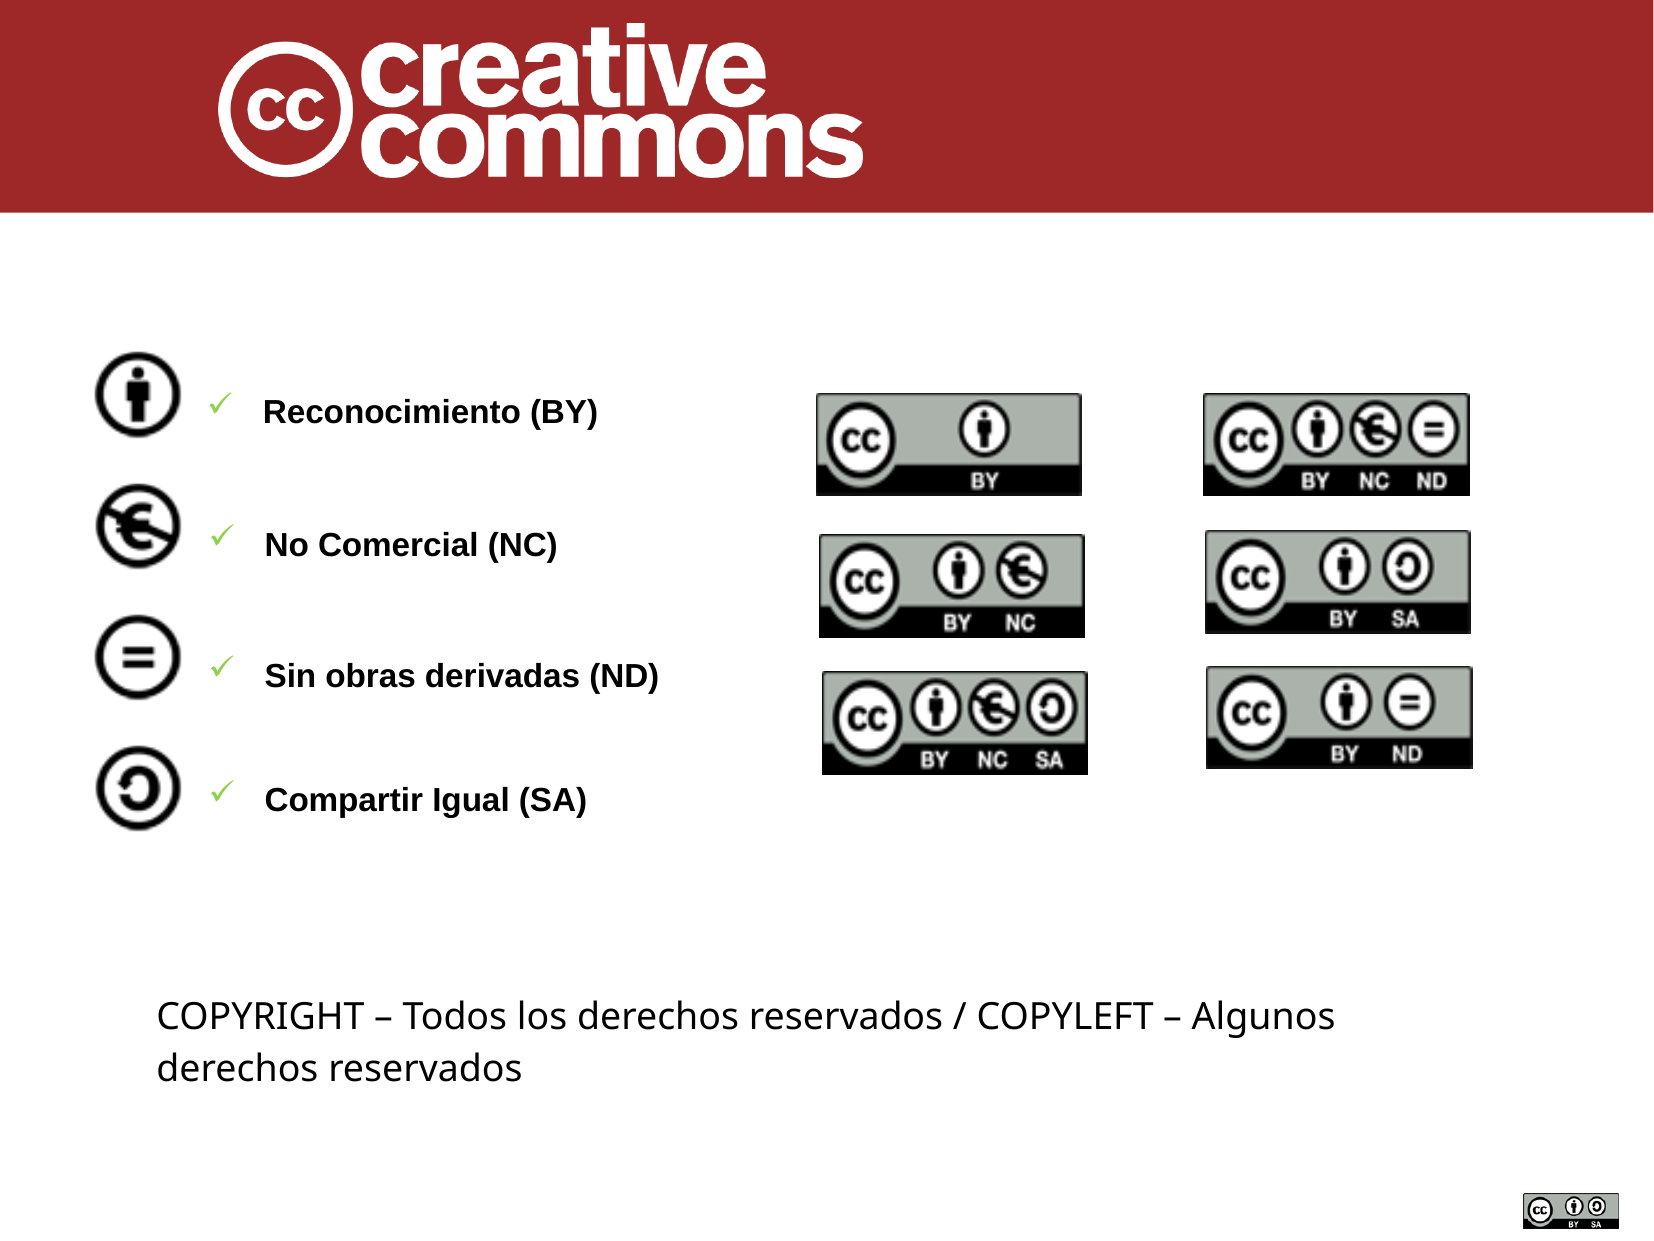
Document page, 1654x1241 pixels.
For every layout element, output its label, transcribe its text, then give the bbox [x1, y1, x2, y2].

picture [89, 477, 189, 577]
picture [1203, 393, 1470, 496]
picture [1523, 1193, 1619, 1229]
picture [822, 671, 1088, 775]
picture [816, 393, 1082, 496]
text_box No Comercial (NC) [193, 495, 679, 571]
picture [819, 534, 1085, 638]
text_box COPYRIGHT – Todos los derechos reservados / COPYLEFT – Algunos derechos reservados [141, 982, 1512, 1098]
text_box [0, 0, 1654, 213]
picture [88, 345, 189, 446]
text_box Reconocimiento (BY) [156, 363, 649, 439]
picture [1206, 666, 1473, 769]
text_box Compartir Igual (SA) [193, 750, 751, 827]
picture [88, 608, 189, 708]
picture [1205, 530, 1471, 634]
picture [218, 23, 863, 178]
picture [89, 739, 189, 839]
text_box Sin obras derivadas (ND) [193, 626, 751, 702]
